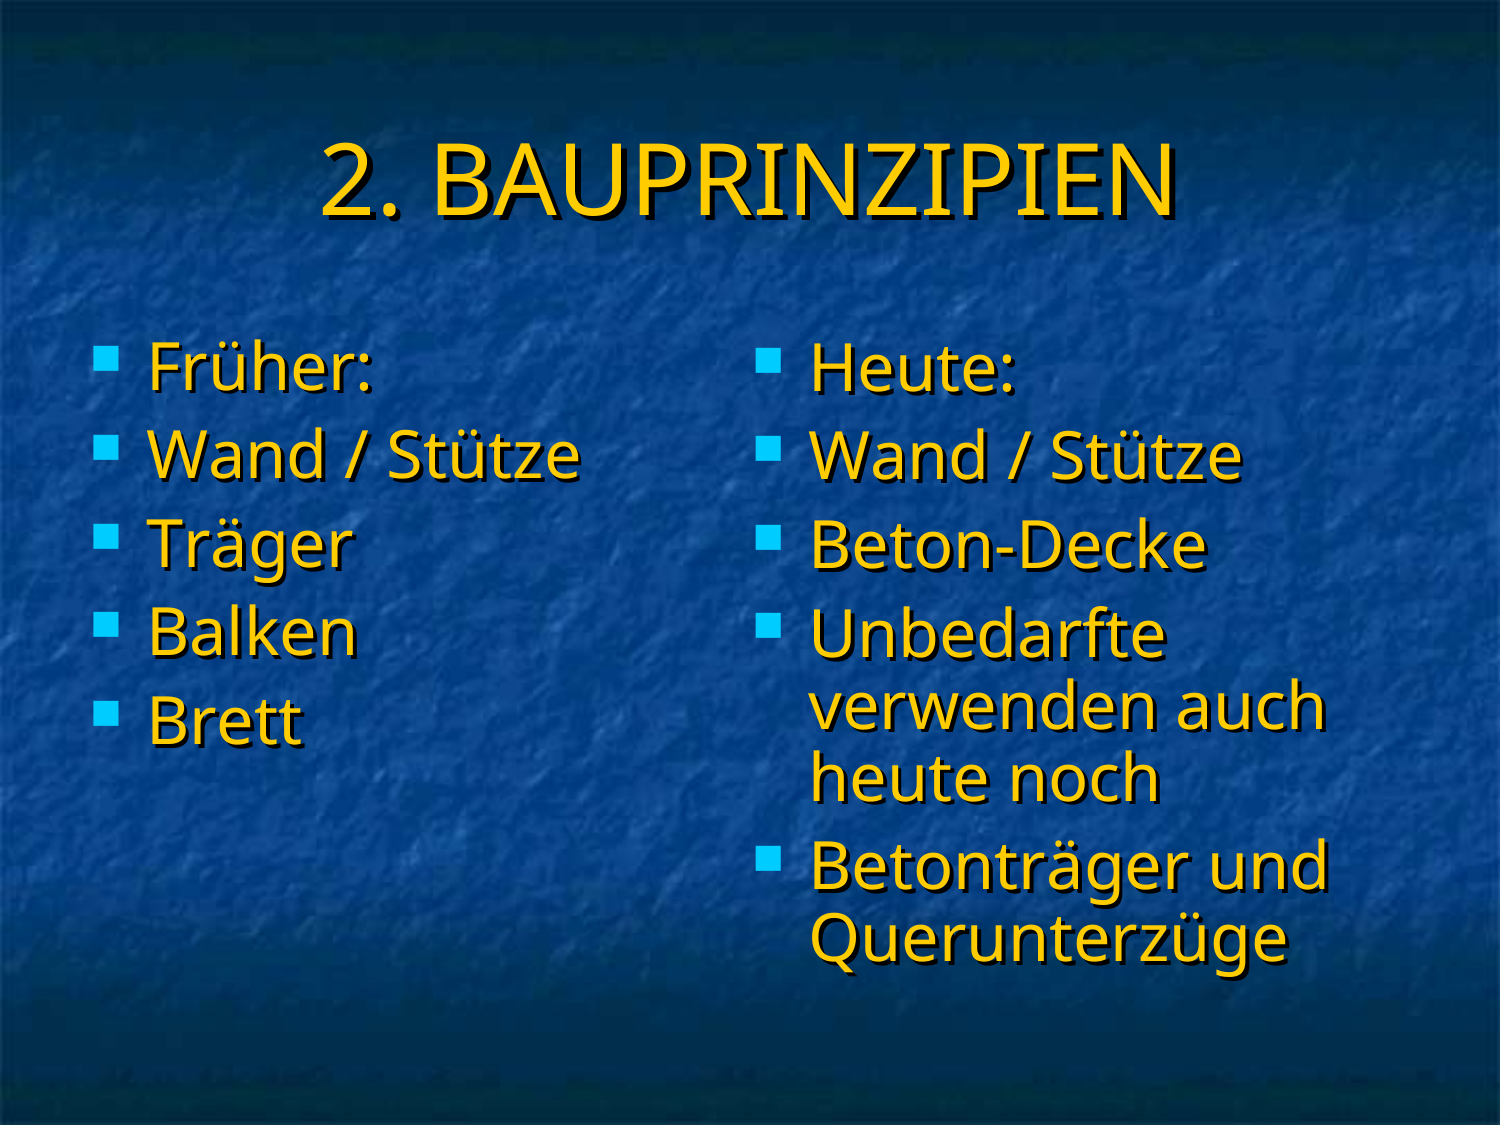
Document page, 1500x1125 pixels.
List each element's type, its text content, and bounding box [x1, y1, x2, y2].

title 2. BAUPRINZIPIEN [75, 62, 1426, 288]
list Heute: Wand / Stütze Beton-Decke Unbedarfte verwenden auch heute noch Betonträger und Querunterzüge [737, 326, 1435, 1002]
list Früher: Wand / Stütze Träger Balken Brett [75, 324, 738, 1000]
picture [0, 0, 1500, 1125]
